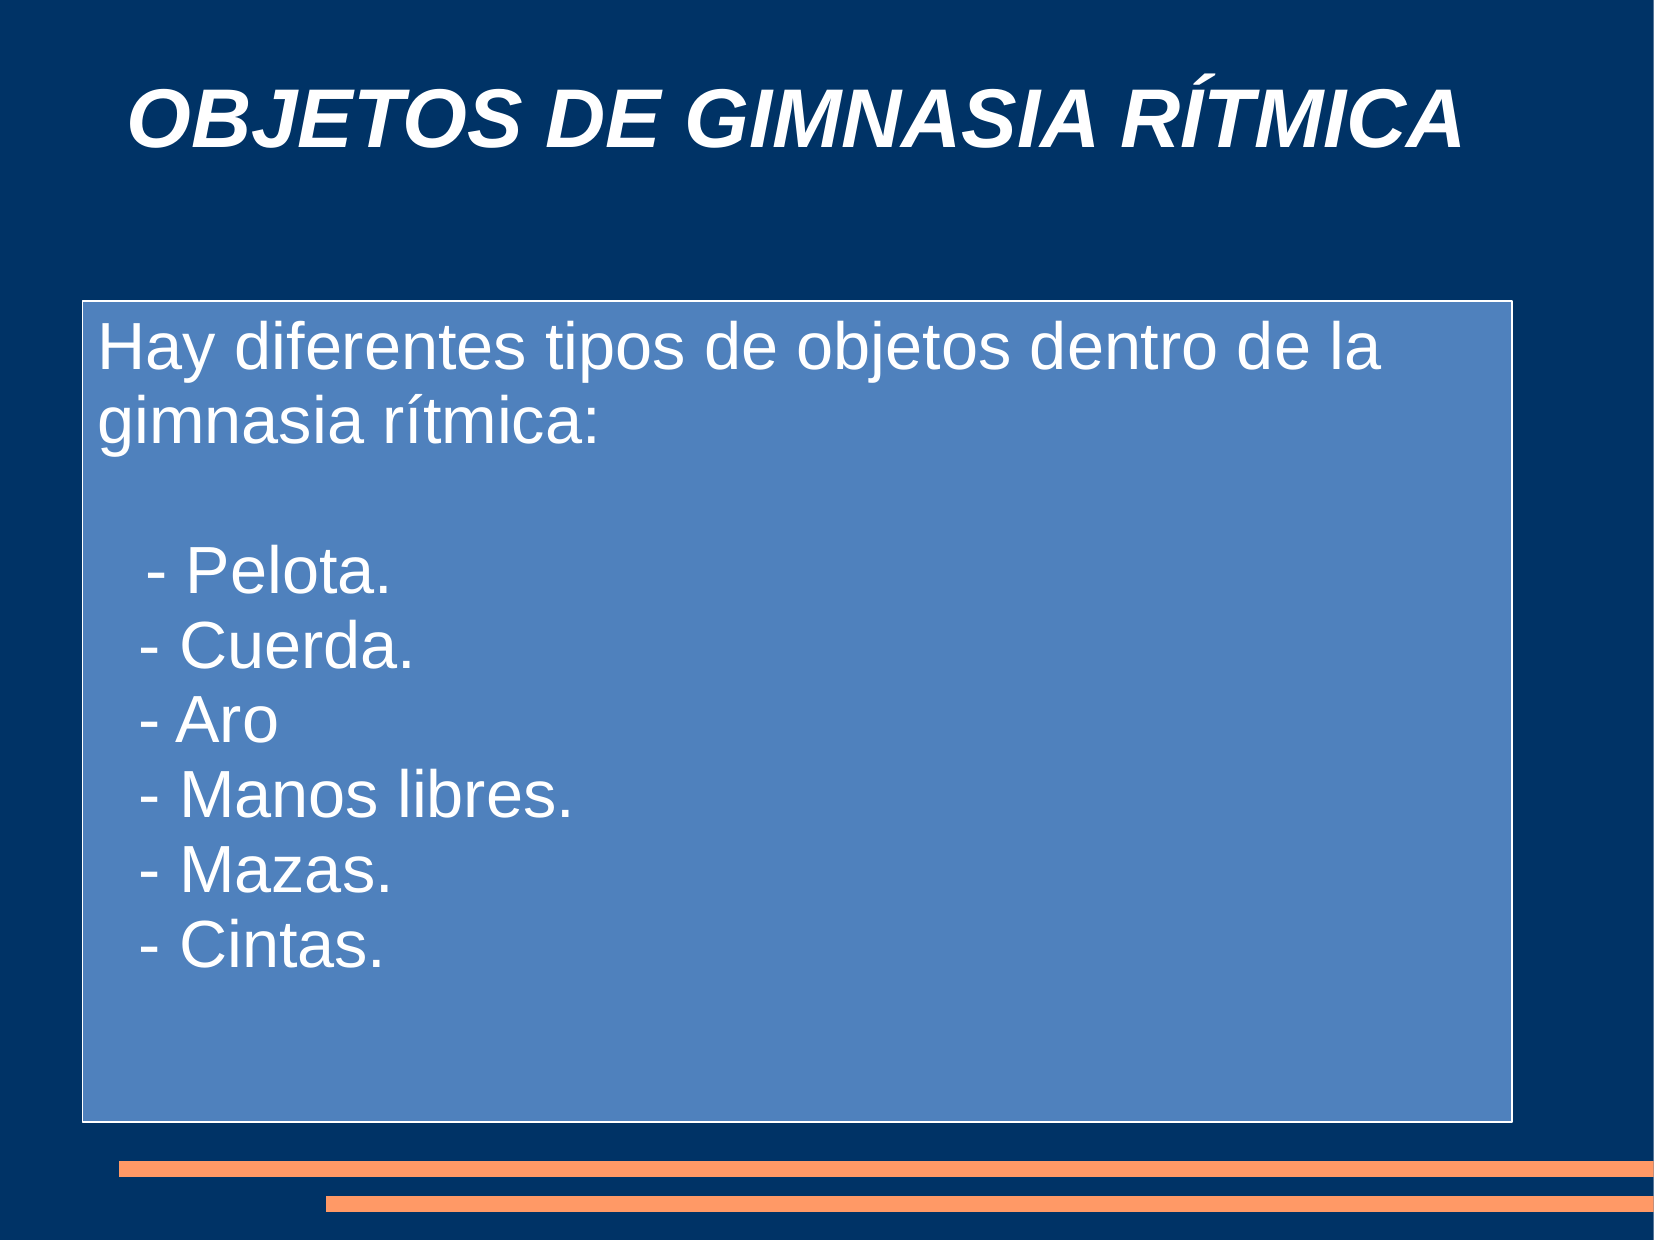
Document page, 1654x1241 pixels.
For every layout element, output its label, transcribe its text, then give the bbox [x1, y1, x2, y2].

text_box Hay diferentes tipos de objetos dentro de la gimnasia rítmica: - Pelota. - Cuerda. - Aro - Manos libres. - Mazas. - Cintas. [82, 301, 1512, 1123]
text_box OBJETOS DE GIMNASIA RÍTMICA [70, 64, 1524, 173]
